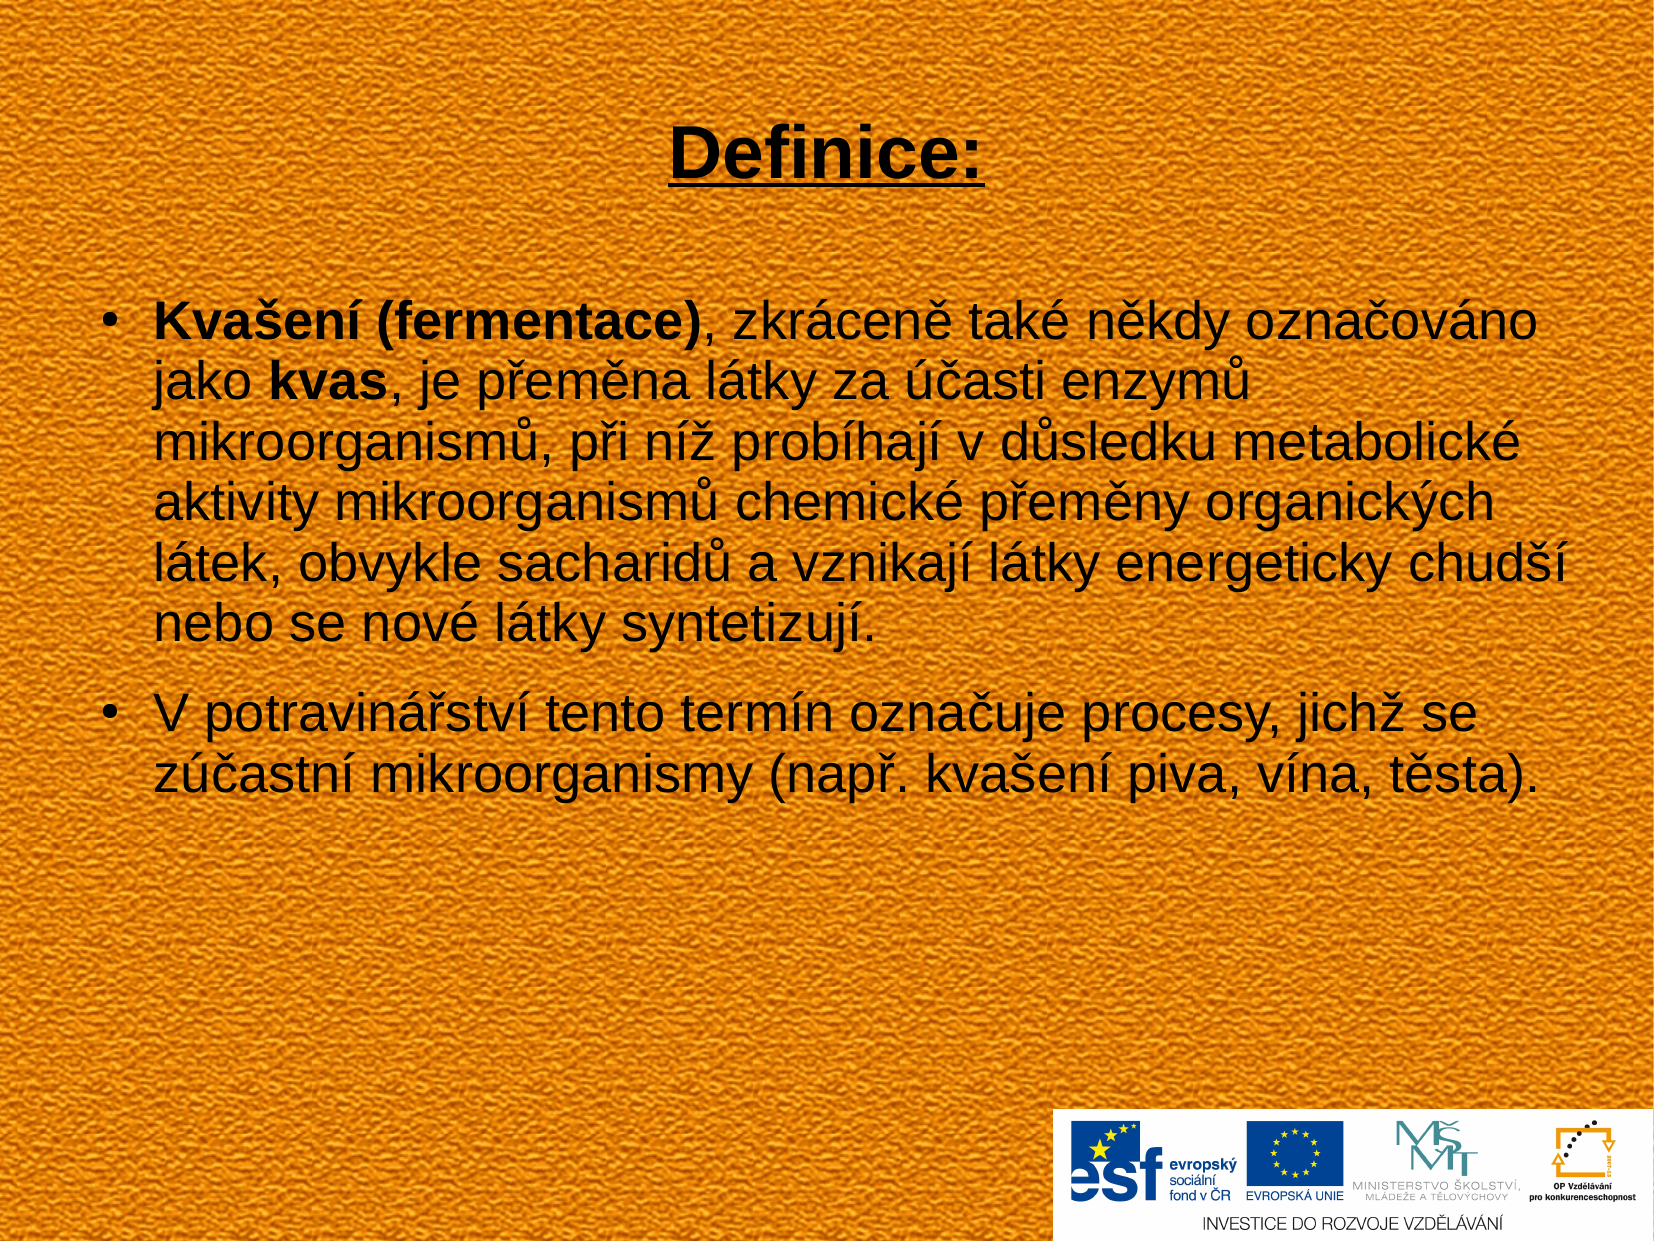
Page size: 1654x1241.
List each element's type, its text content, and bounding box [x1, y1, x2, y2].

picture [0, 0, 1654, 1241]
title Definice: [82, 49, 1571, 257]
list Kvašení (fermentace), zkráceně také někdy označováno jako kvas, je přeměna látky za účasti enzymů mikroorganismů, při níž probíhají v důsledku metabolické aktivity mikroorganismů chemické přeměny organických látek, obvykle sacharidů a vznikají látky energeticky chudší nebo se nové látky syntetizují. V potravinářství tento termín označuje procesy, jichž se zúčastní mikroorganismy (např. kvašení piva, vína, těsta). [82, 290, 1571, 1109]
